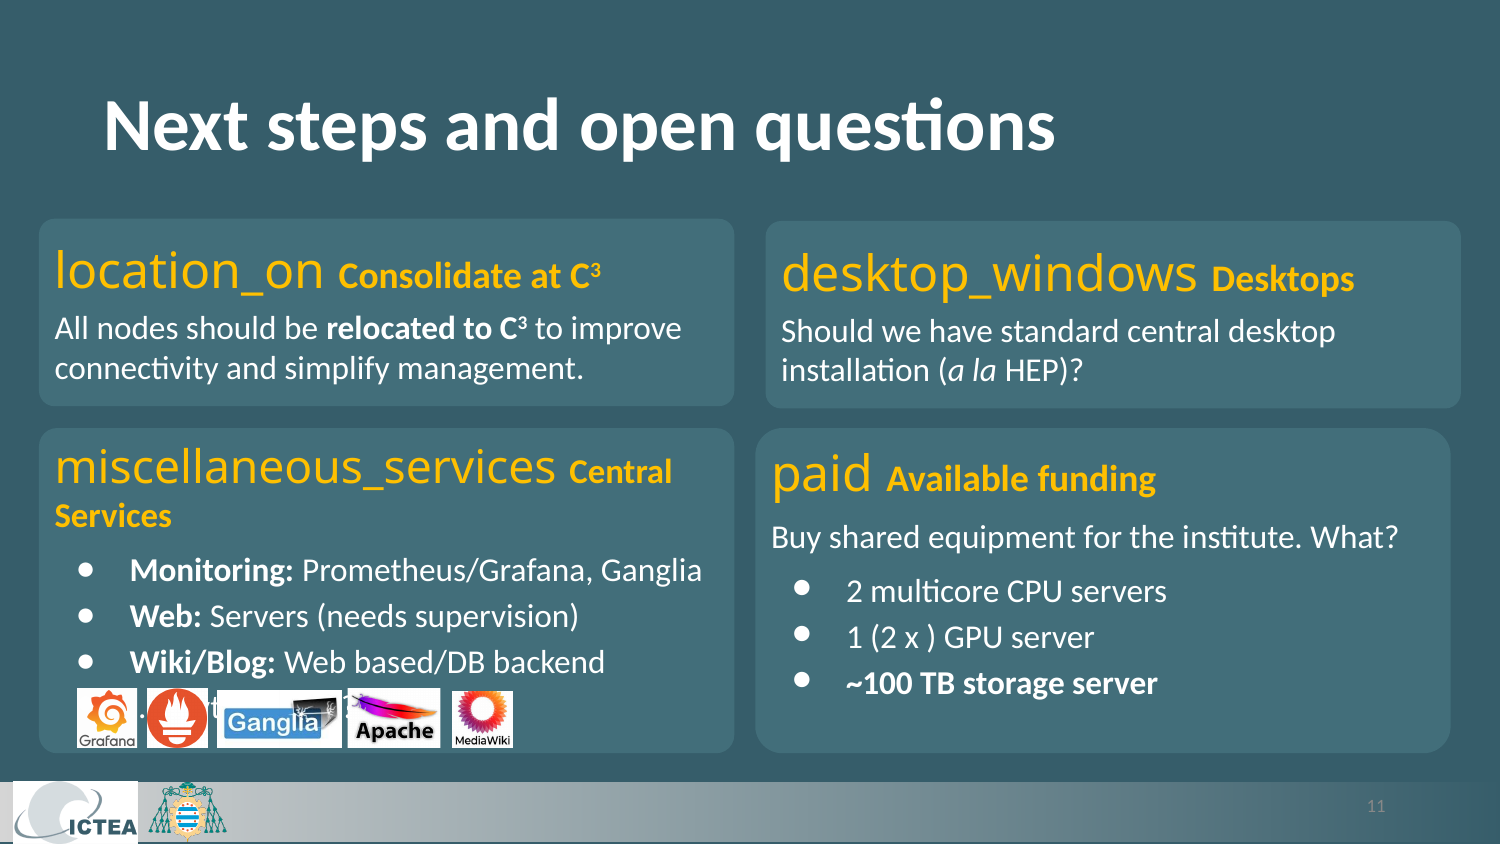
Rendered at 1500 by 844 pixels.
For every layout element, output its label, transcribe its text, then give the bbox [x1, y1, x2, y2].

picture [217, 690, 342, 748]
title Next steps and open questions [103, 44, 1397, 208]
text_box [138, 782, 147, 842]
picture [147, 688, 208, 748]
text_box [0, 782, 13, 842]
picture [347, 688, 441, 748]
slide_number <number> [1059, 782, 1397, 827]
picture [13, 781, 138, 844]
text_box paid Available funding Buy shared equipment for the institute. What? 2 multicore CPU servers 1 (2 x ) GPU server ~100 TB storage server [770, 441, 1435, 740]
picture [147, 781, 230, 844]
picture [452, 691, 513, 748]
picture [77, 688, 138, 748]
text_box [38, 218, 735, 407]
text_box location_on Consolidate at C3 All nodes should be relocated to C3 to improve connectivity and simplify management. [54, 226, 719, 399]
text_box [38, 428, 735, 754]
text_box desktop_windows Desktops Should we have standard central desktop installation (a la HEP)? [781, 228, 1446, 401]
text_box [765, 220, 1461, 409]
text_box miscellaneous_services Central Services Monitoring: Prometheus/Grafana, Ganglia Web: Servers (needs supervision) Wiki/Blog: Web based/DB backend ... anything else? [54, 437, 719, 745]
text_box [230, 782, 1500, 842]
text_box [755, 428, 1451, 754]
